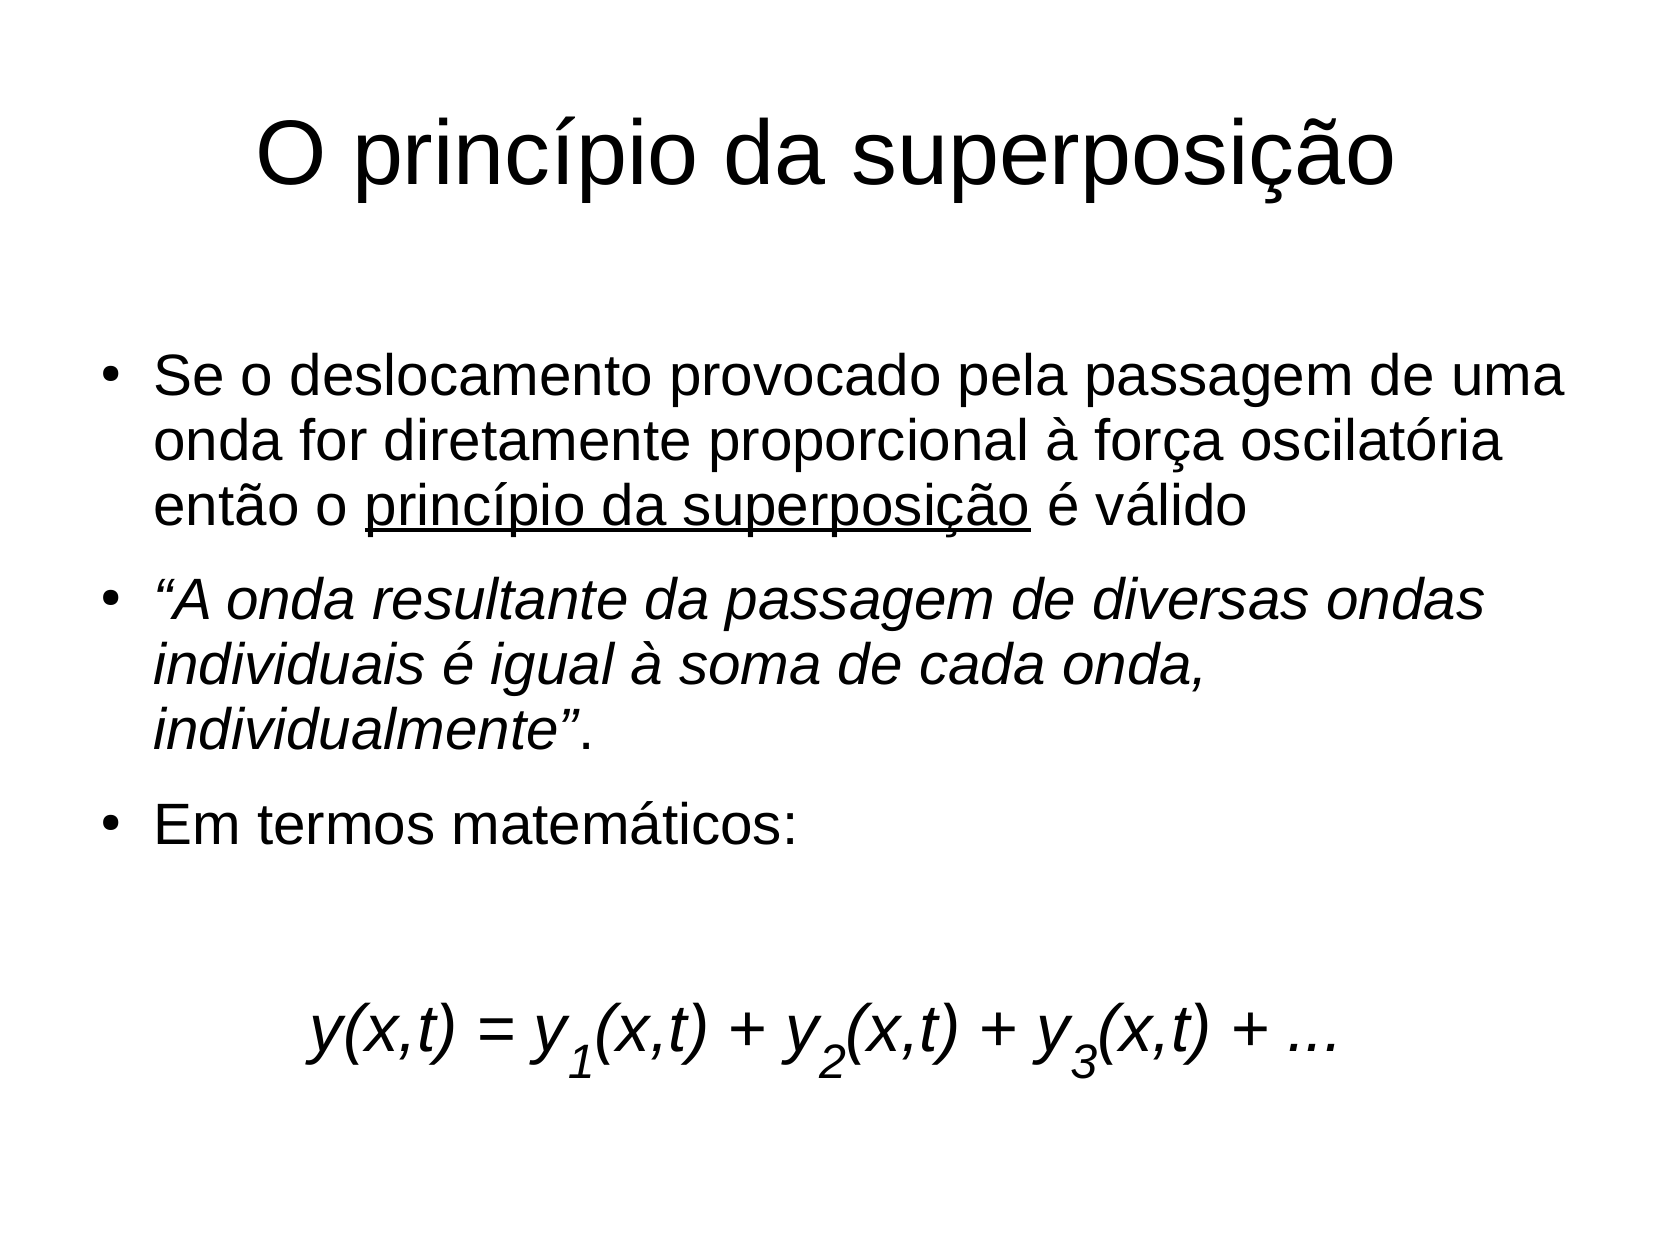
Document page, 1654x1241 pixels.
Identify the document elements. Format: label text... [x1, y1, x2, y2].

list Se o deslocamento provocado pela passagem de uma onda for diretamente proporcional à força oscilatória então o princípio da superposição é válido “A onda resultante da passagem de diversas ondas individuais é igual à soma de cada onda, individualmente”. Em termos matemáticos: y(x,t) = y1(x,t) + y2(x,t) + y3(x,t) + ... [82, 342, 1571, 1175]
title O princípio da superposição [82, 49, 1571, 257]
